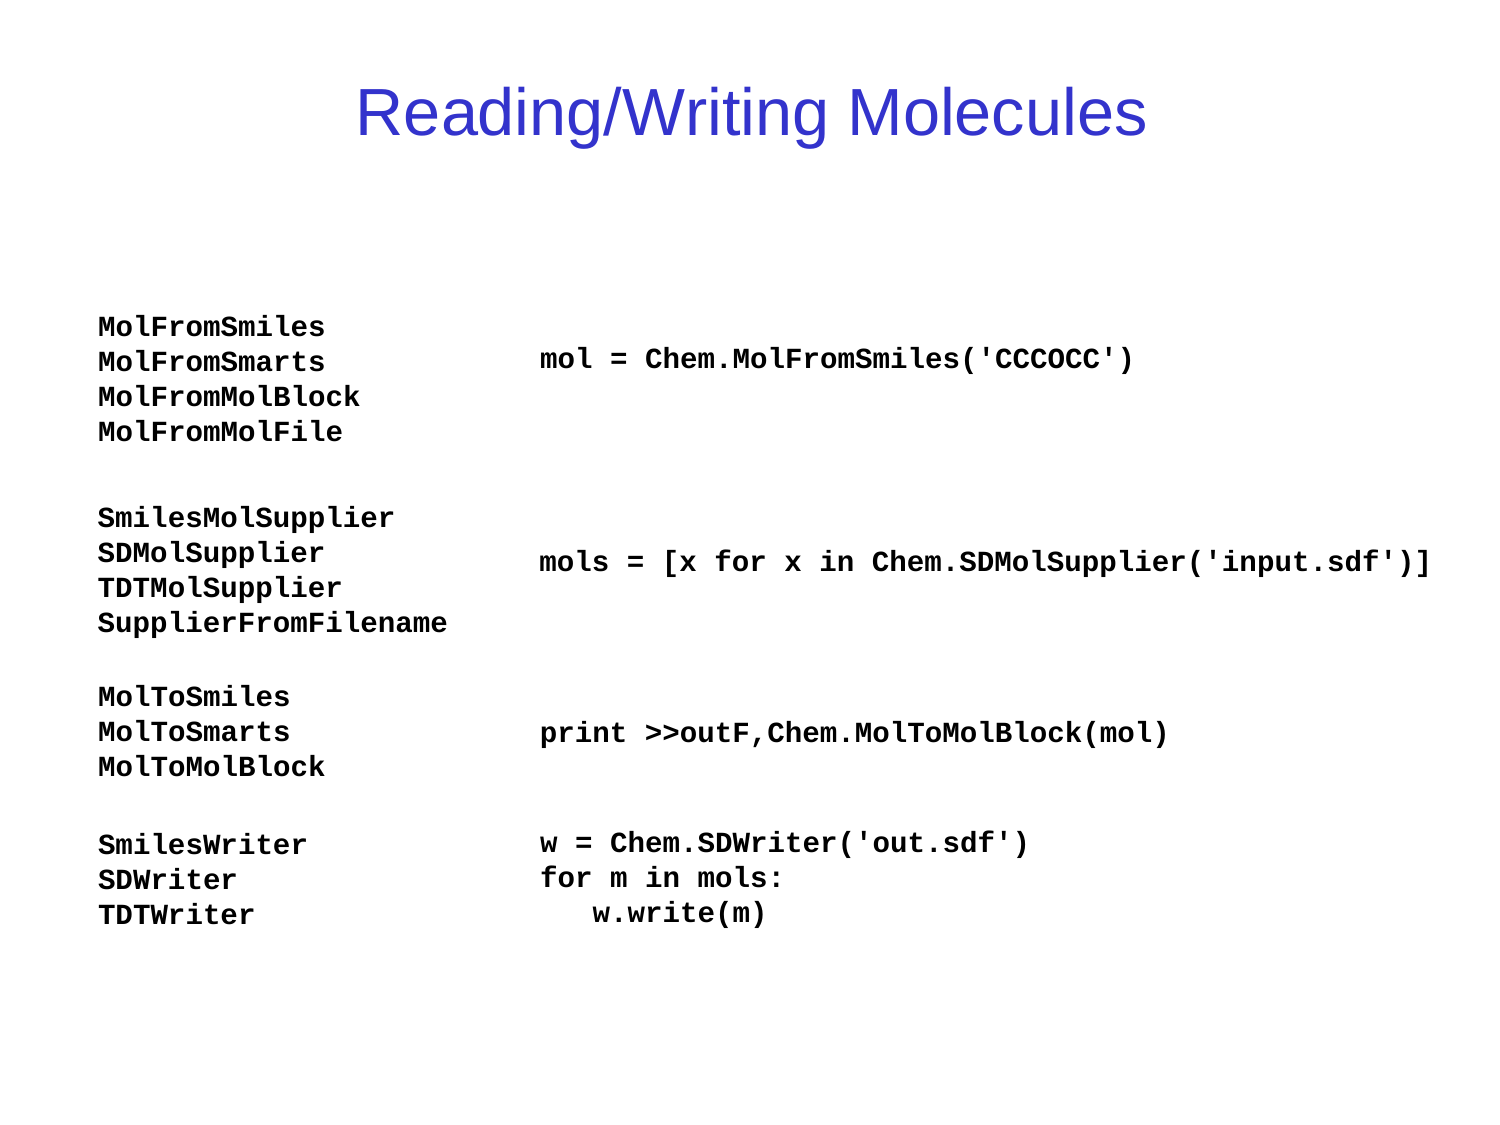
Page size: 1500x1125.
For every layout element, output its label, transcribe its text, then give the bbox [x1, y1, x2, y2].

text_box print >>outF,Chem.MolToMolBlock(mol) [525, 705, 1185, 756]
text_box SmilesWriter SDWriter TDTWriter [83, 817, 324, 938]
text_box SmilesMolSupplier SDMolSupplier TDTMolSupplier SupplierFromFilename [83, 490, 463, 647]
text_box MolToSmiles MolToSmarts MolToMolBlock [83, 669, 341, 790]
text_box MolFromSmiles MolFromSmarts MolFromMolBlock MolFromMolFile [83, 299, 376, 456]
text_box mol = Chem.MolFromSmiles('CCCOCC') [525, 331, 1150, 382]
text_box w = Chem.SDWriter('out.sdf') for m in mols: w.write(m) [525, 815, 1045, 936]
text_box mols = [x for x in Chem.SDMolSupplier('input.sdf')] [524, 534, 1447, 586]
title Reading/Writing Molecules [116, 14, 1388, 203]
